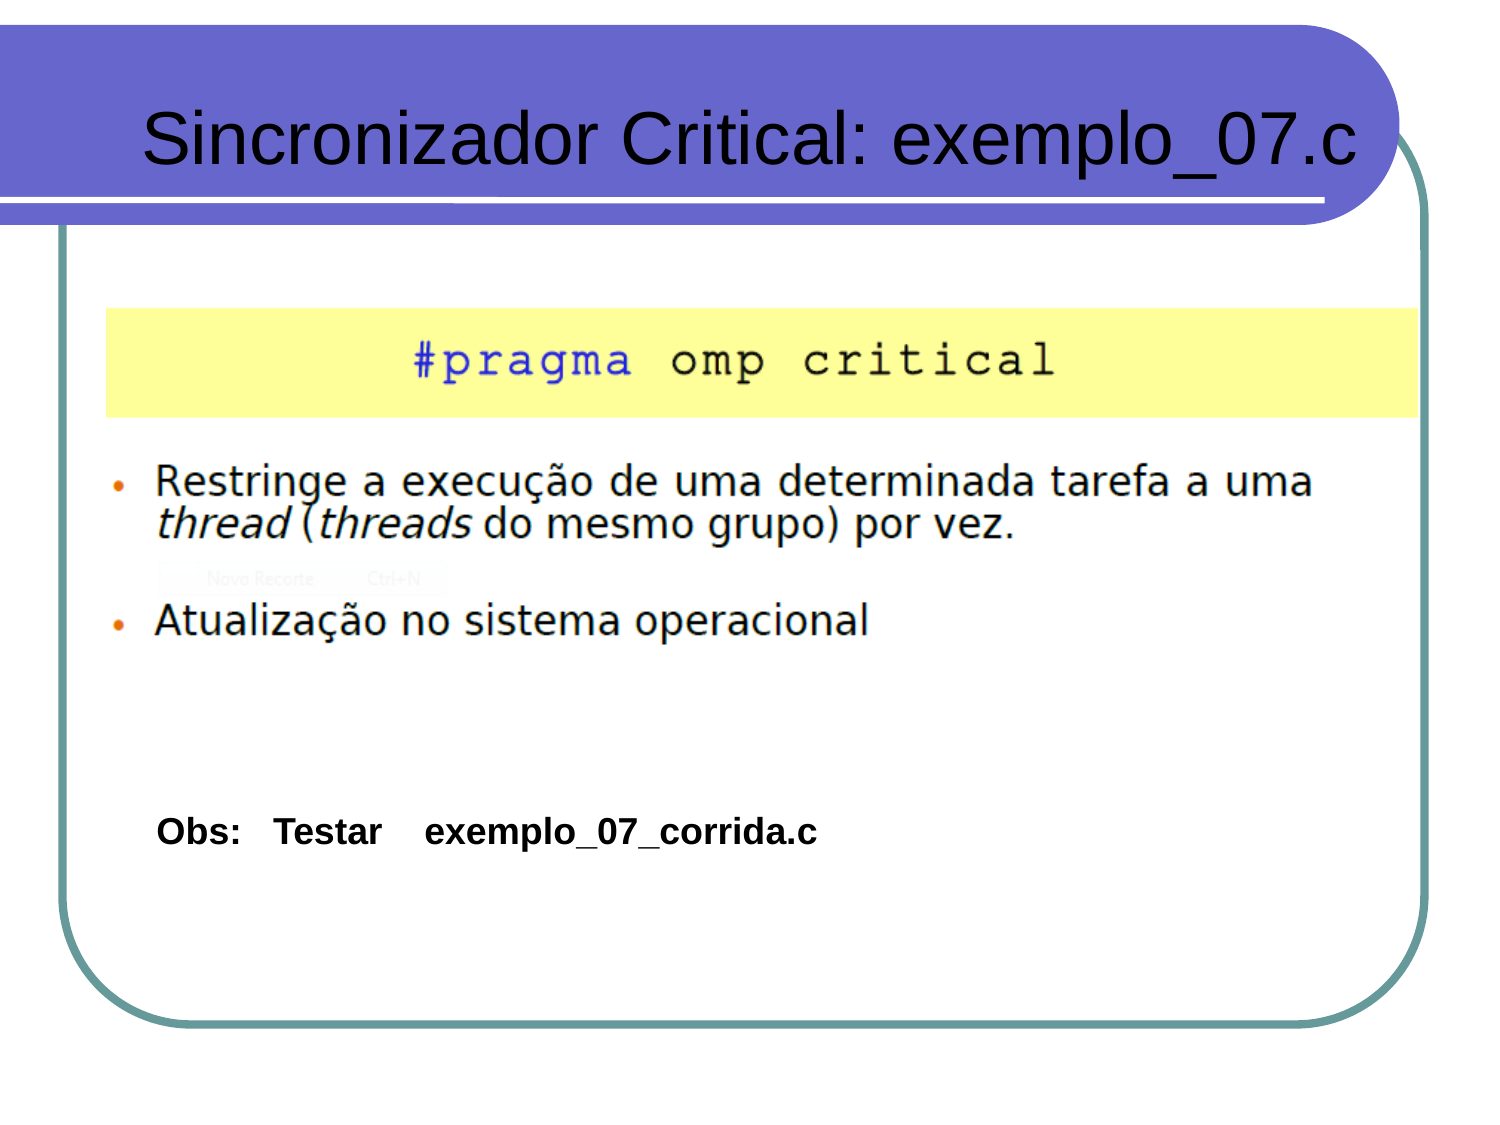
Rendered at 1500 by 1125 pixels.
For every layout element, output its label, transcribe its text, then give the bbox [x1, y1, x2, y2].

title Sincronizador Critical: exemplo_07.c [75, 44, 1425, 233]
text_box Obs: Testar exemplo_07_corrida.c [141, 803, 834, 862]
picture [106, 307, 1418, 662]
